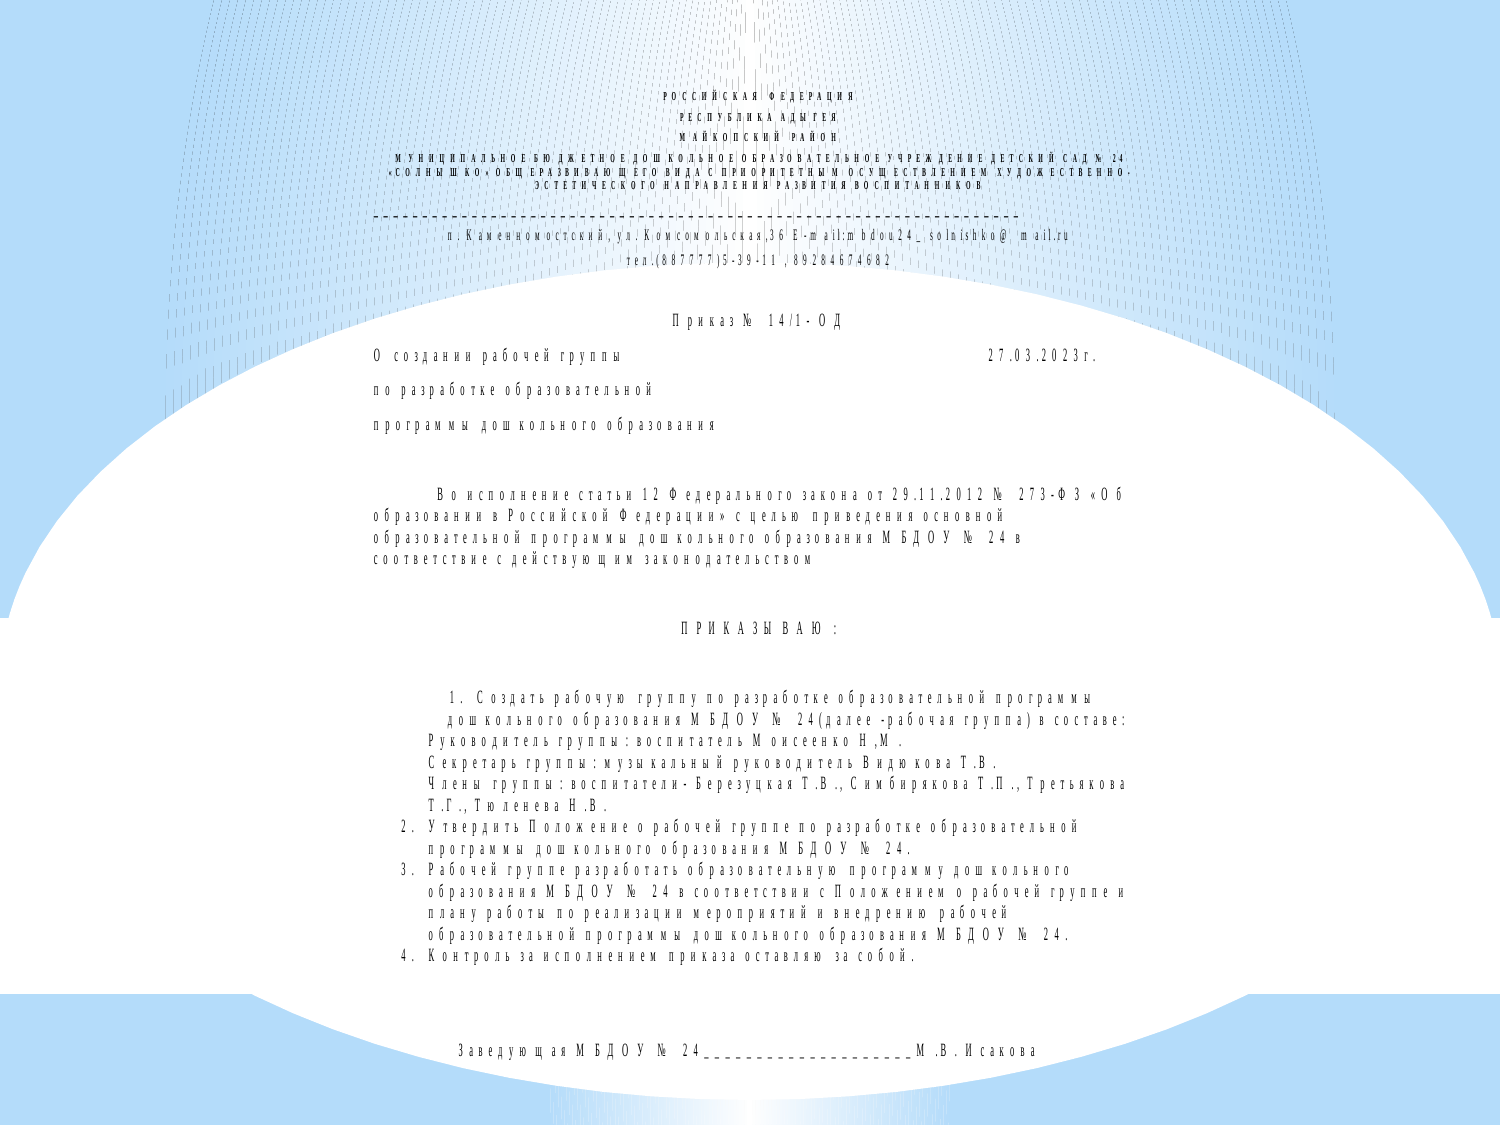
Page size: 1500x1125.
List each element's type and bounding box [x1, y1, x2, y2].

picture [373, 82, 1146, 1077]
